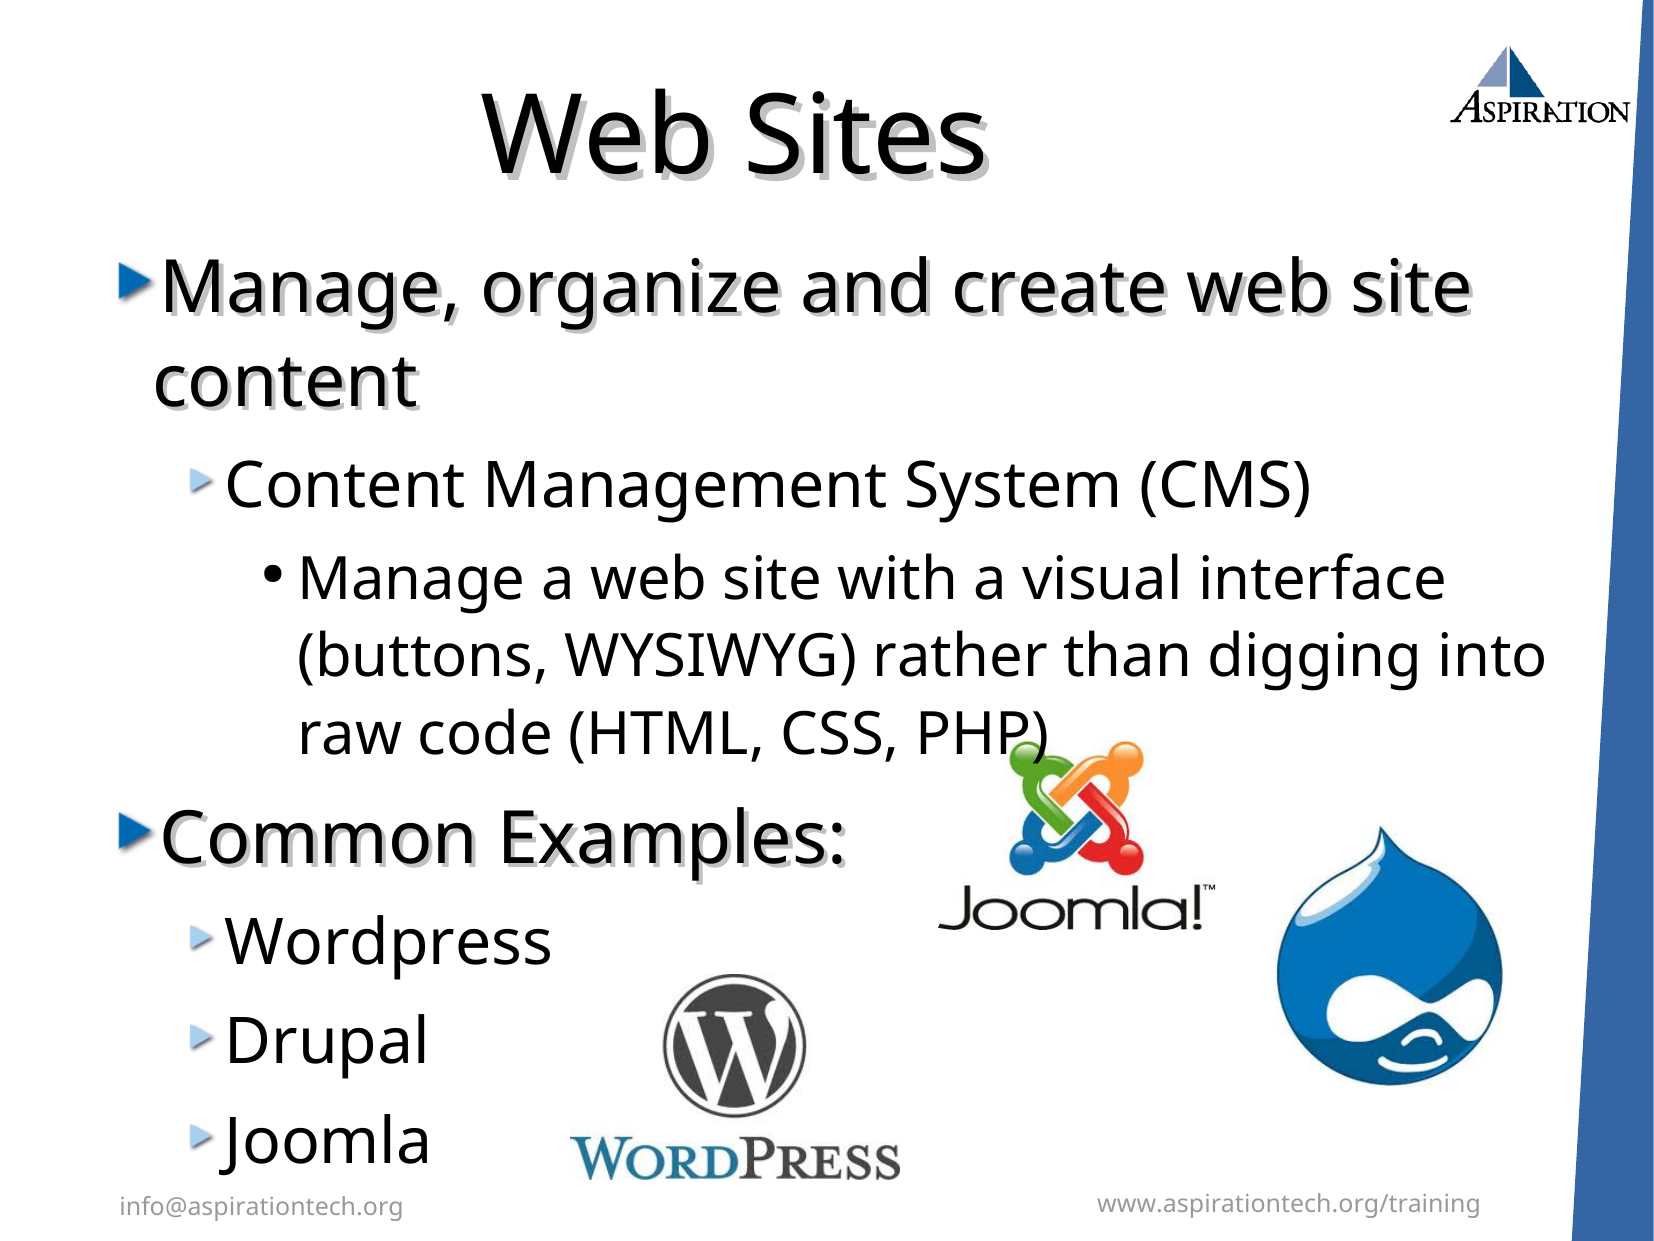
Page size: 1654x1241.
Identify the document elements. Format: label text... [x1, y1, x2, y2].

picture [1450, 46, 1631, 132]
list Manage, organize and create web site content Content Management System (CMS) Manage a web site with a visual interface (buttons, WYSIWYG) rather than digging into raw code (HTML, CSS, PHP) Common Examples: Wordpress Drupal Joomla [54, 233, 1595, 1175]
title Web Sites [54, 21, 1415, 227]
picture [570, 1175, 900, 1180]
